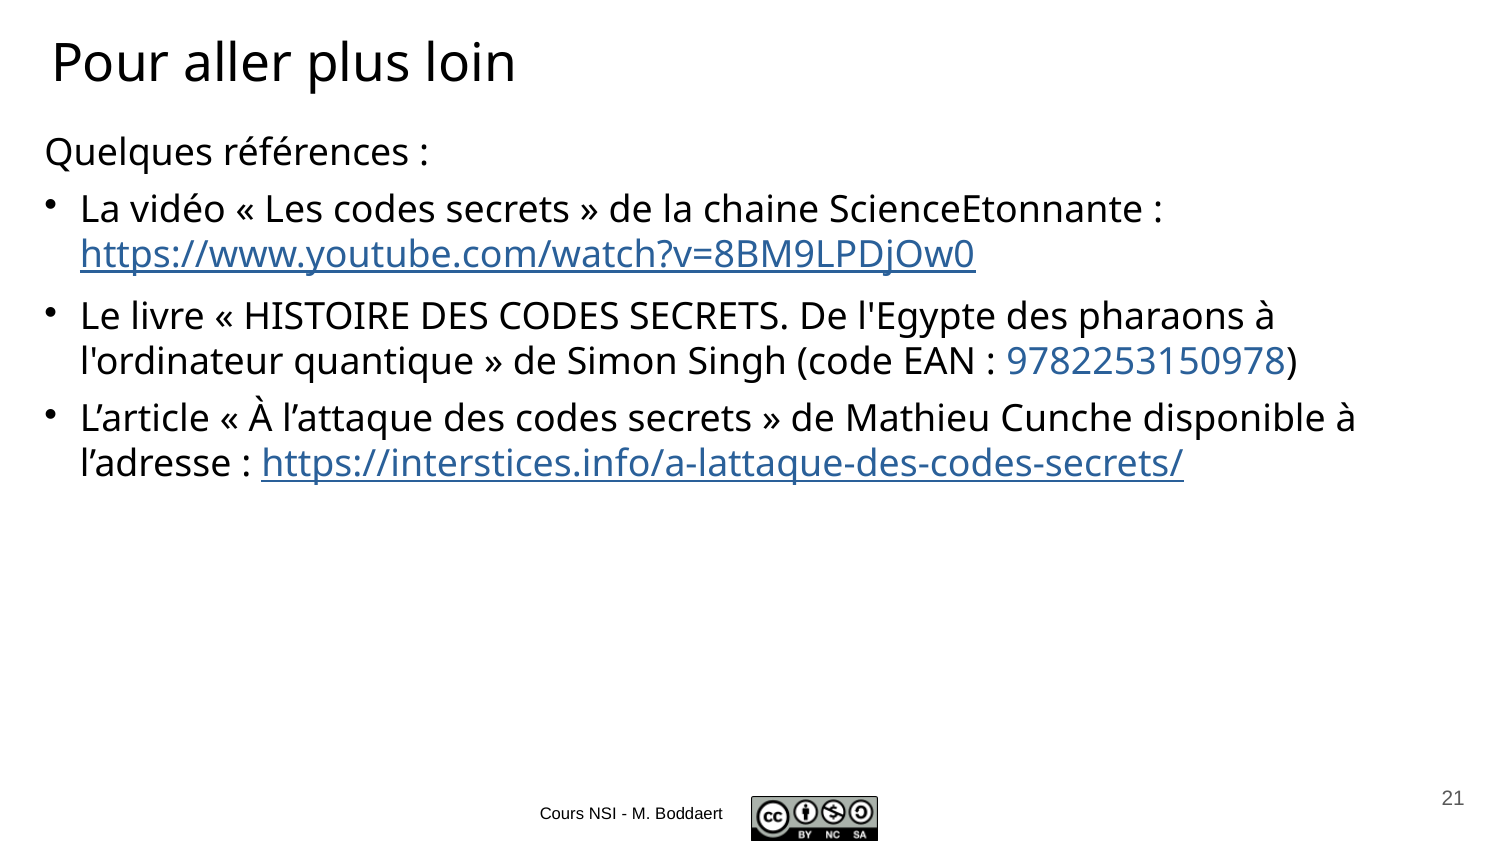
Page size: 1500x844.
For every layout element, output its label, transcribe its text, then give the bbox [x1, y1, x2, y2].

title Pour aller plus loin [51, 13, 1449, 108]
slide_number <numéro> [1389, 764, 1480, 830]
text_box Quelques références : La vidéo « Les codes secrets » de la chaine ScienceEtonnante : https://www.youtube.com/watch?v=8BM9LPDjOw0 Le livre « HISTOIRE DES CODES SECRETS. De l'Egypte des pharaons à l'ordinateur quantique » de Simon Singh (code EAN : 9782253150978) L’article « À l’attaque des codes secrets » de Mathieu Cunche disponible à l’adresse : https://interstices.info/a-lattaque-des-codes-secrets/ [29, 120, 1477, 760]
picture [751, 796, 878, 841]
